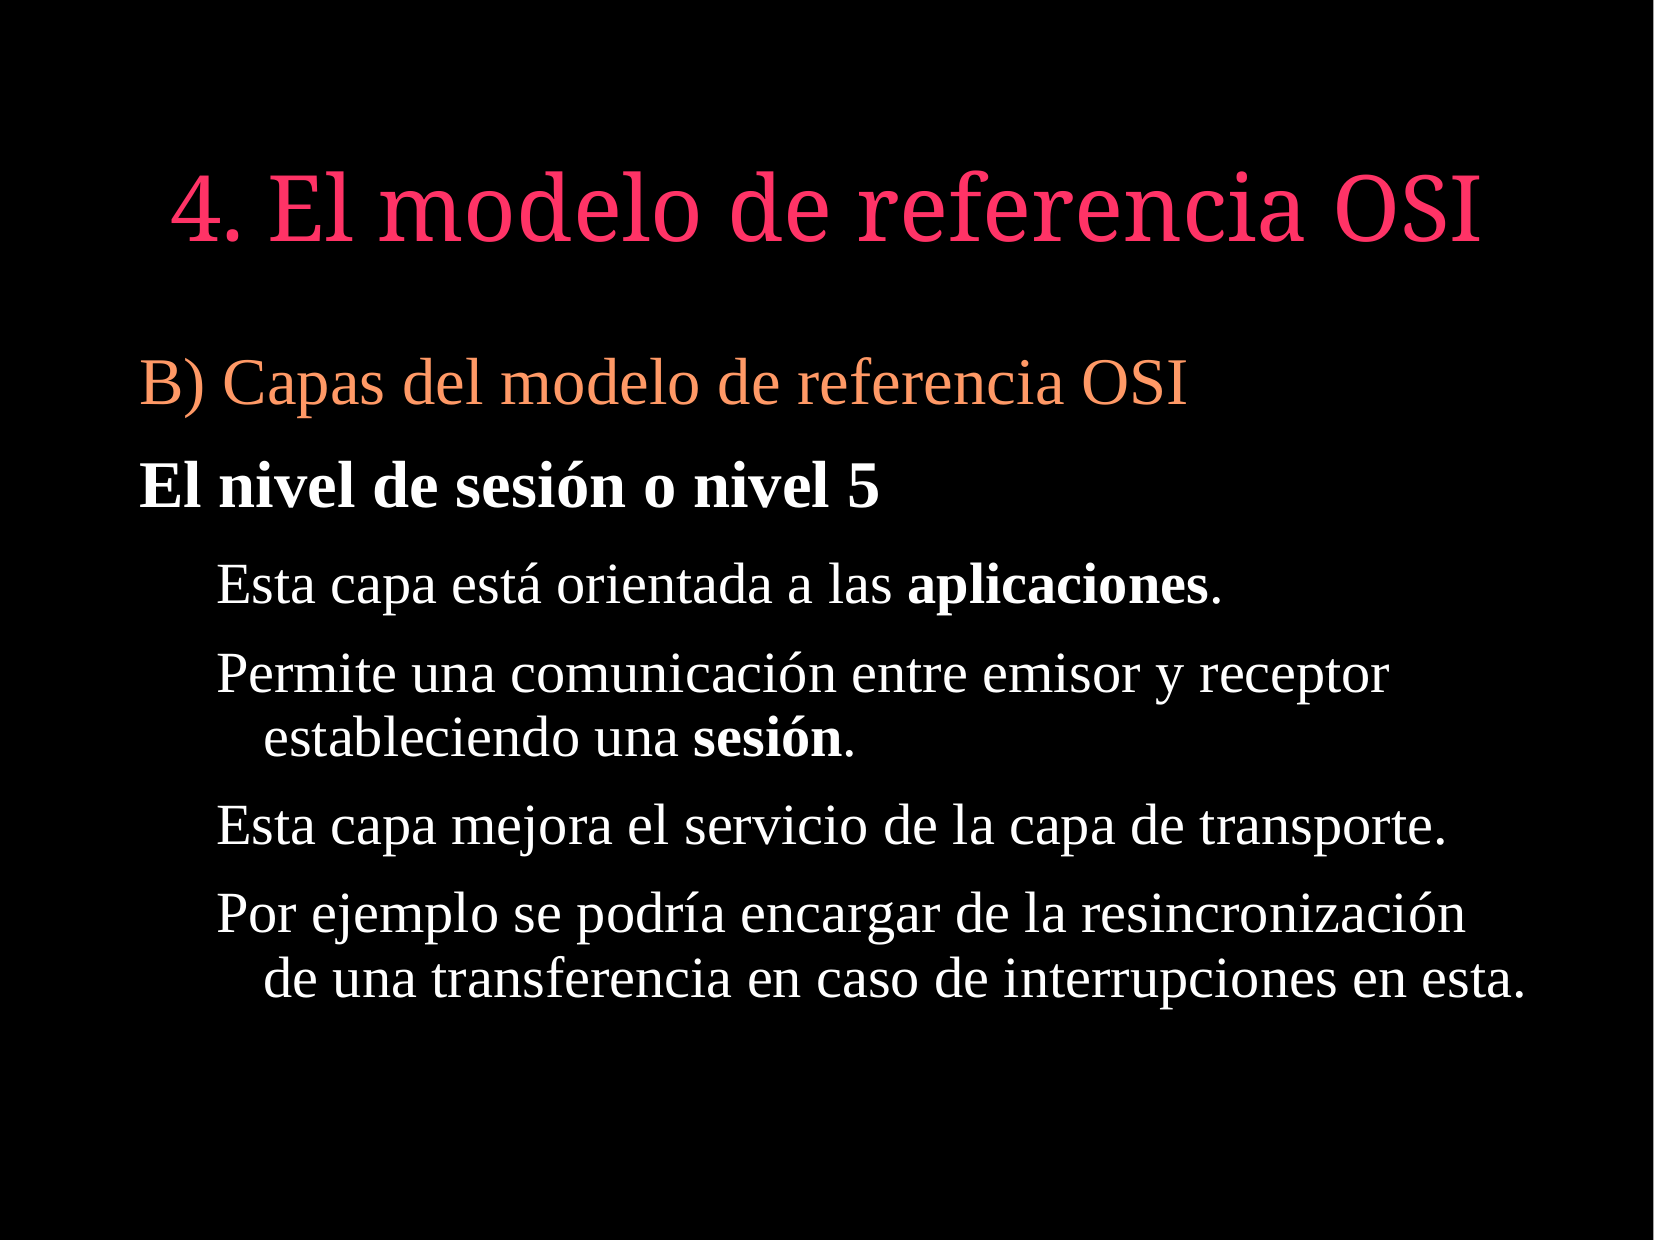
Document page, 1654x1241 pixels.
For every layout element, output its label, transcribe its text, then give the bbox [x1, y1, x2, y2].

list B) Capas del modelo de referencia OSI El nivel de sesión o nivel 5 Esta capa está orientada a las aplicaciones. Permite una comunicación entre emisor y receptor estableciendo una sesión. Esta capa mejora el servicio de la capa de transporte. Por ejemplo se podría encargar de la resincronización de una transferencia en caso de interrupciones en esta. [121, 344, 1534, 1127]
title 4. El modelo de referencia OSI [121, 102, 1534, 311]
